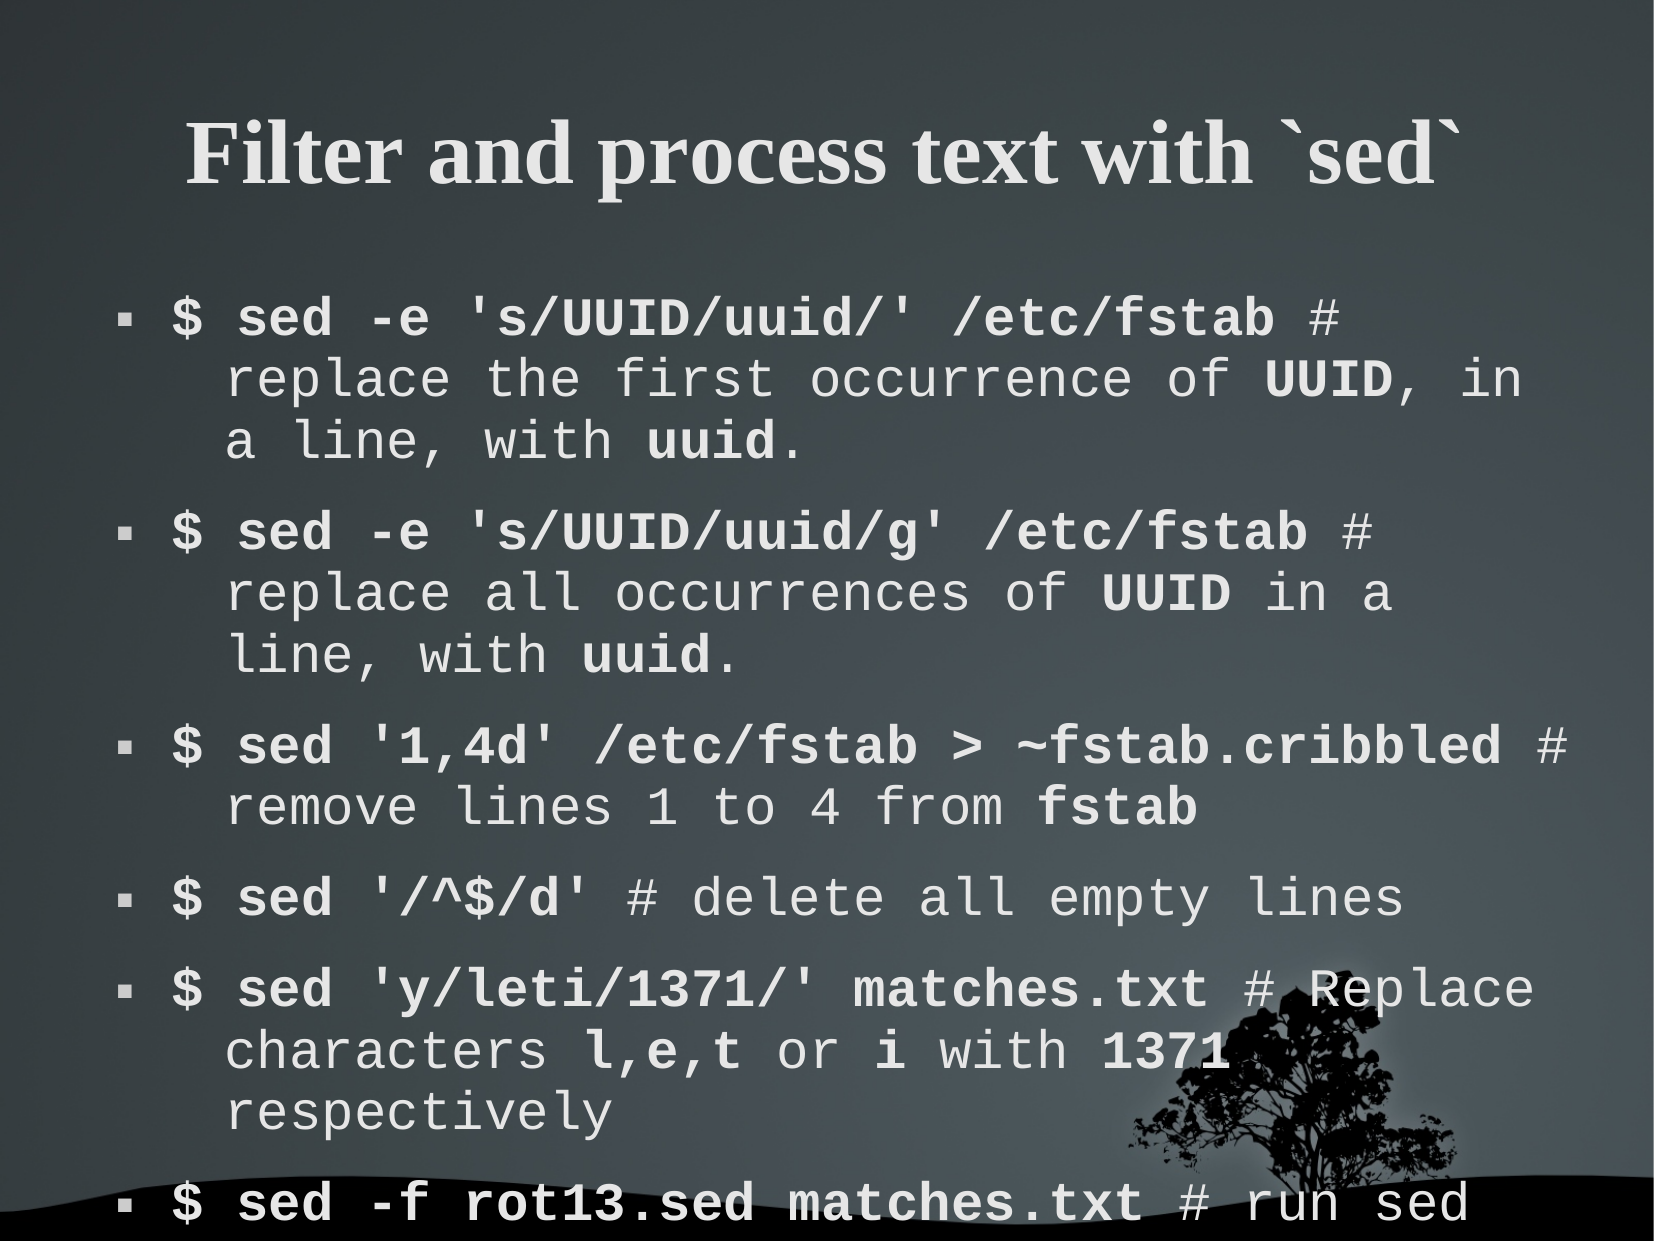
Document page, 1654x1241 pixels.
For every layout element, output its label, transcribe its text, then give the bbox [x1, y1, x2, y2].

picture [0, 0, 1654, 1241]
title Filter and process text with `sed` [82, 33, 1571, 273]
list $ sed -e 's/UUID/uuid/' /etc/fstab # replace the first occurrence of UUID, in a line, with uuid. $ sed -e 's/UUID/uuid/g' /etc/fstab # replace all occurrences of UUID in a line, with uuid. $ sed '1,4d' /etc/fstab > ~fstab.cribbled # remove lines 1 to 4 from fstab $ sed '/^$/d' # delete all empty lines $ sed 'y/leti/1371/' matches.txt # Replace characters l,e,t or i with 1371 respectively $ sed -f rot13.sed matches.txt # run sed commands from the rot13.sed file [82, 290, 1571, 1217]
